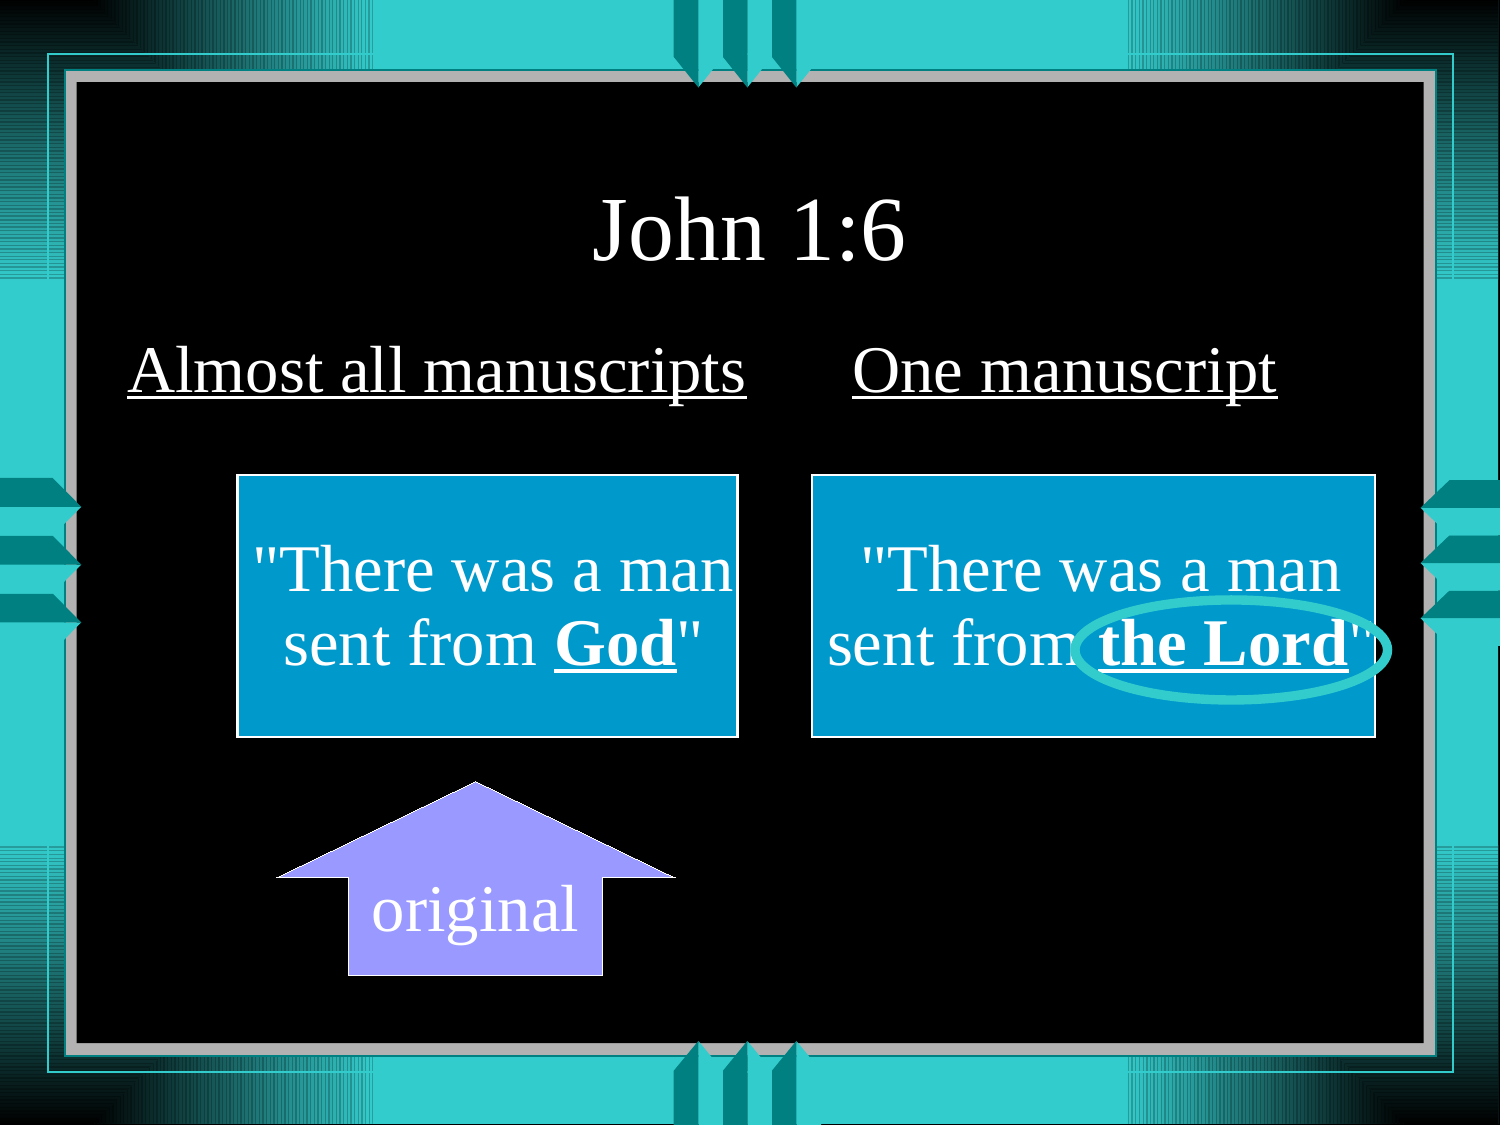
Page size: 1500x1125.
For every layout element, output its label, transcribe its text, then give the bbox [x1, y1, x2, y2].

text_box "There was a man sent from the Lord" [812, 474, 1375, 738]
text_box Almost all manuscripts [112, 324, 763, 415]
text_box "There was a man sent from God" [237, 474, 738, 738]
text_box "There was a man sent from the Lord" [1080, 605, 1375, 695]
title John 1:6 [112, 99, 1388, 288]
text_box original [276, 781, 676, 976]
text_box One manuscript [837, 324, 1351, 415]
